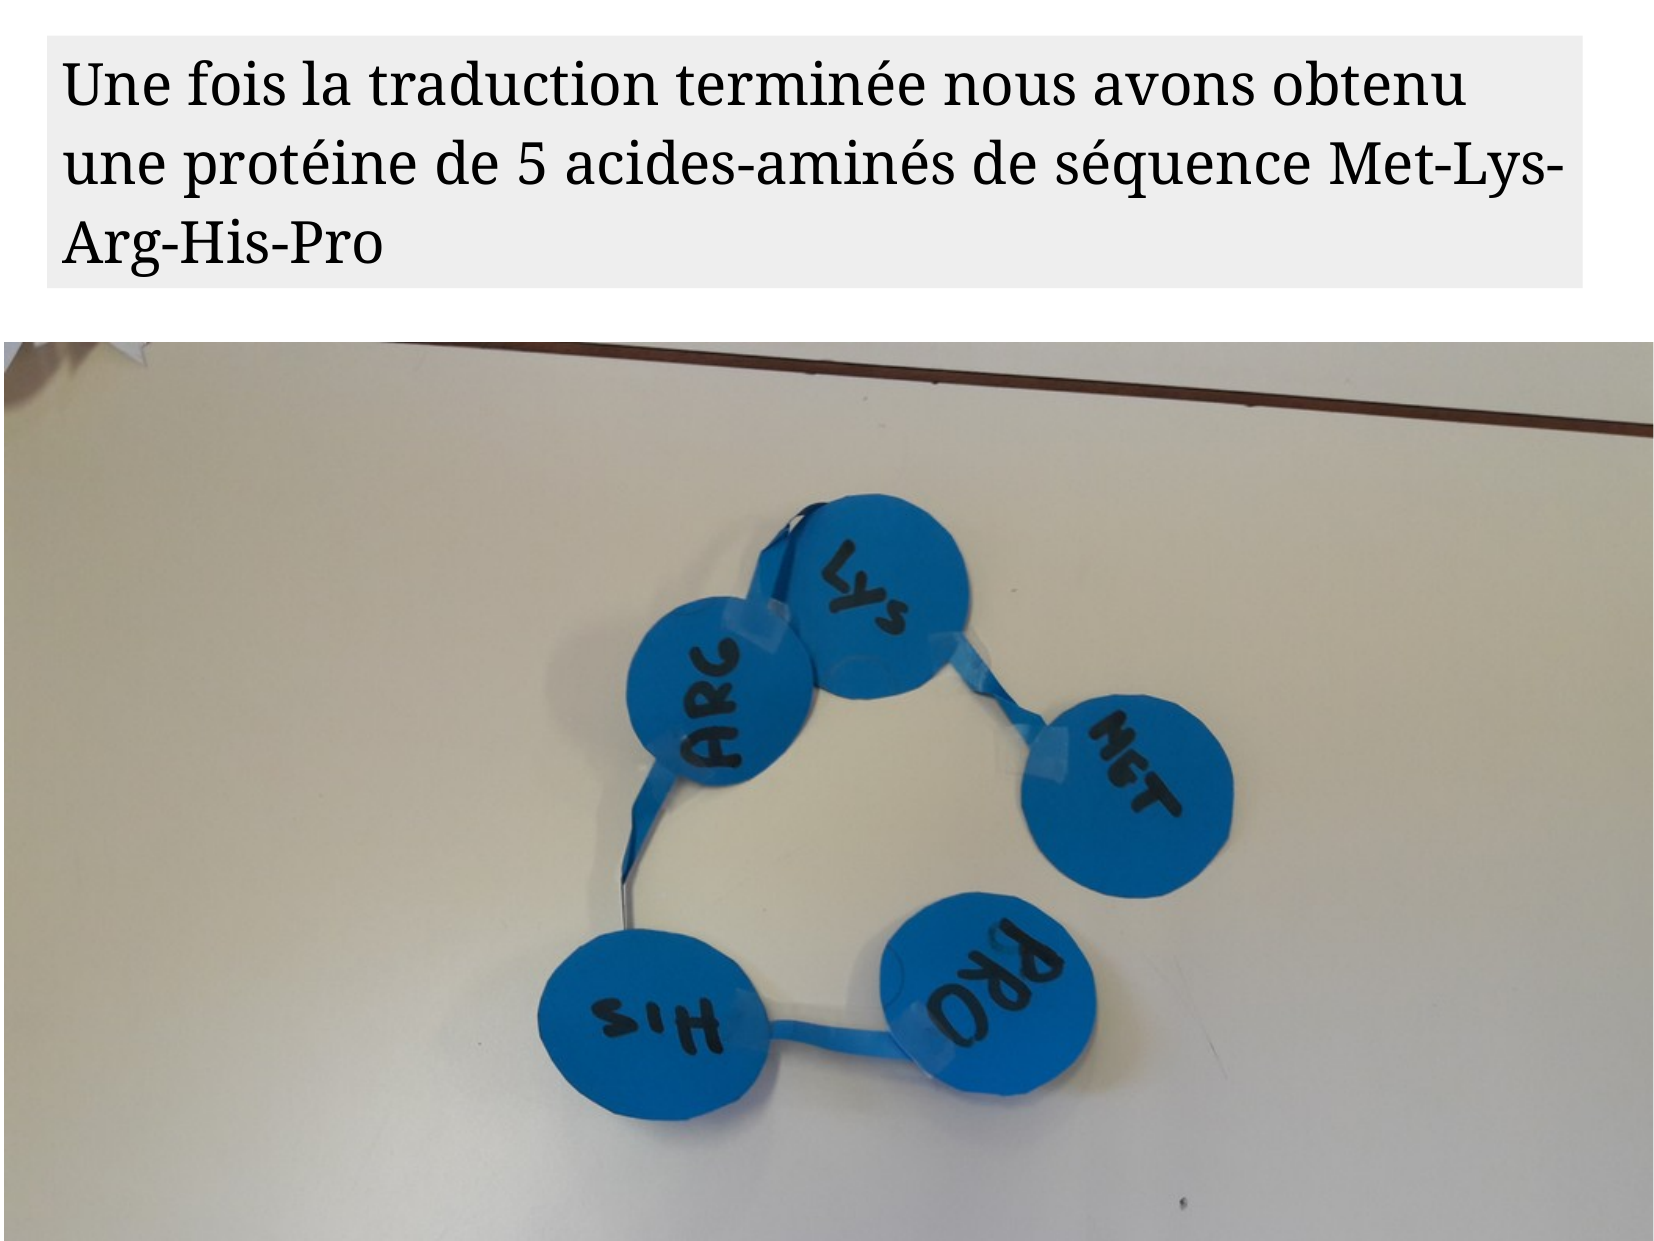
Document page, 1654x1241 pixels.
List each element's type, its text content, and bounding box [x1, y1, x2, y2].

picture [4, 342, 1654, 1241]
text_box Une fois la traduction terminée nous avons obtenu une protéine de 5 acides-aminés de séquence Met-Lys-Arg-His-Pro [47, 35, 1583, 265]
